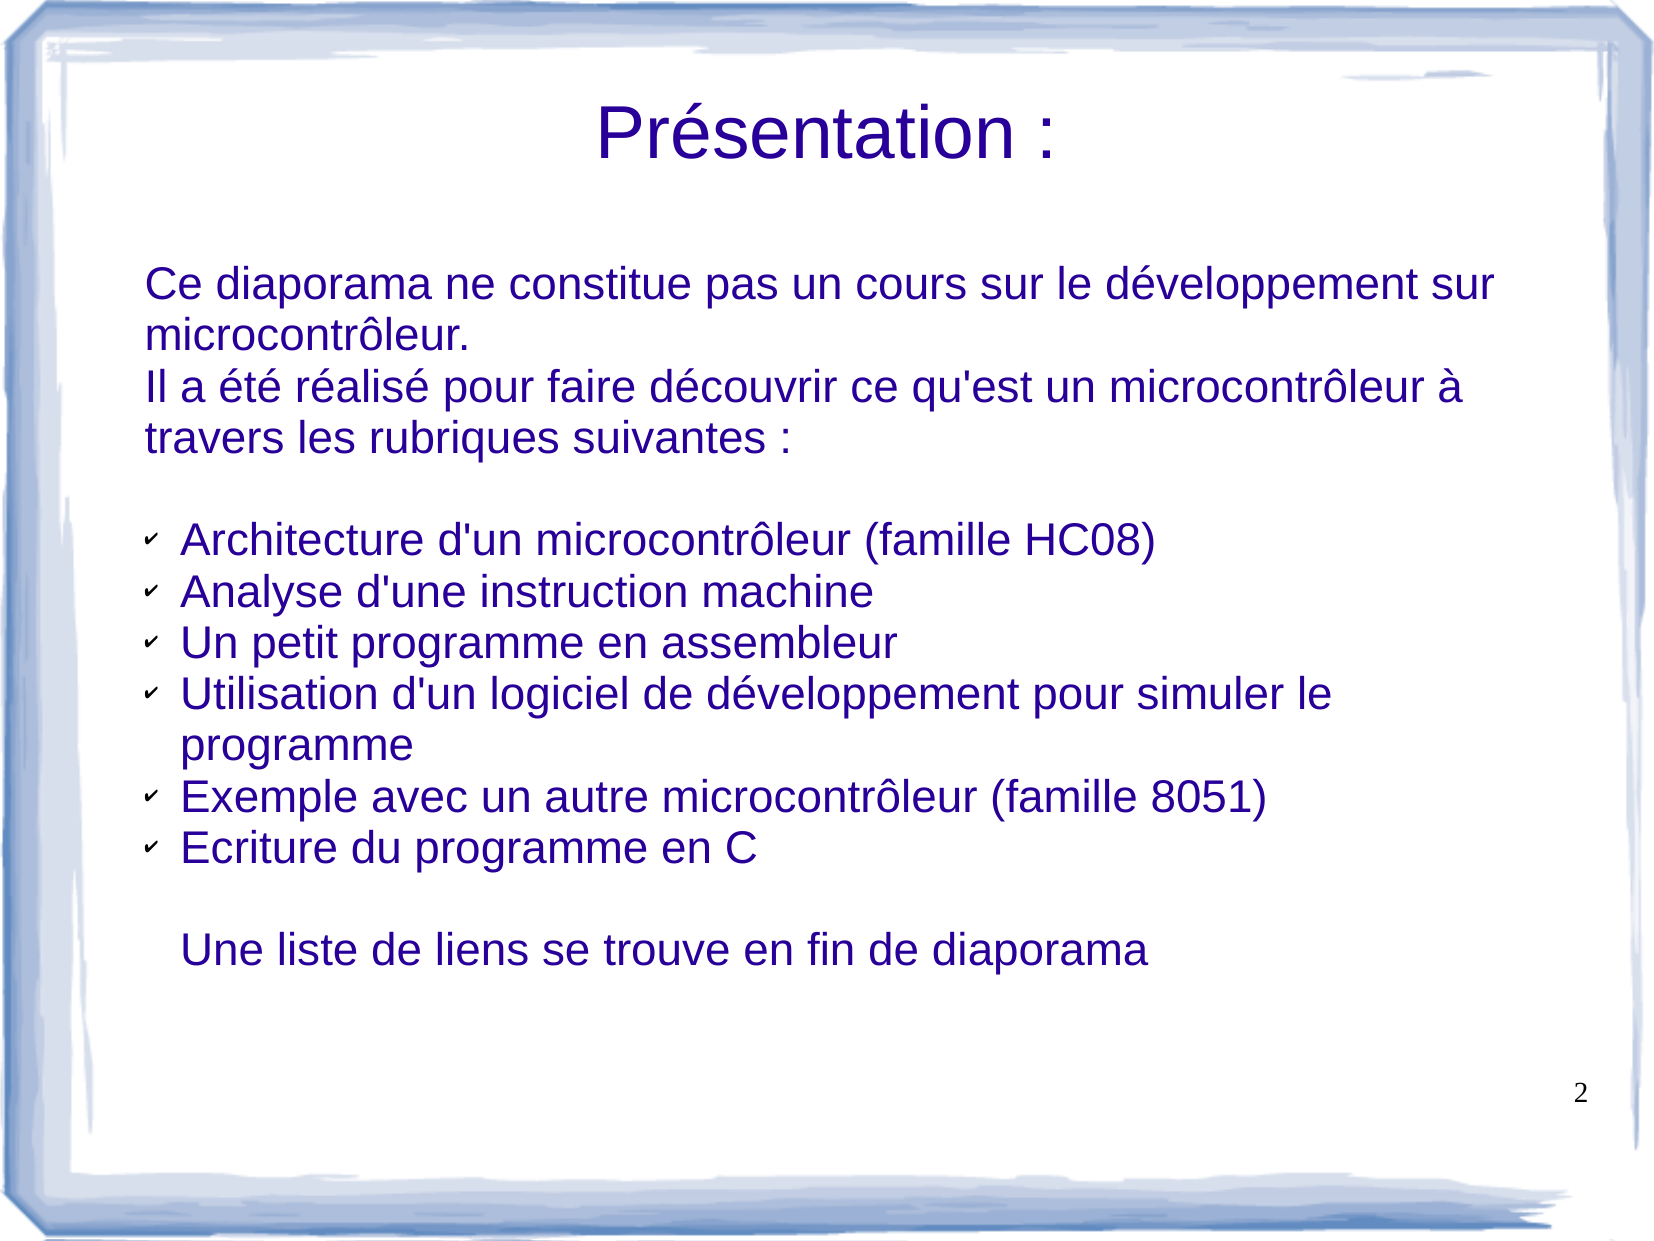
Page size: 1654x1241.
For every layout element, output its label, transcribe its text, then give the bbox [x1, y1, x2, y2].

picture [0, 0, 1654, 1241]
text_box Présentation : Ce diaporama ne constitue pas un cours sur le développement sur microcontrôleur. Il a été réalisé pour faire découvrir ce qu'est un microcontrôleur à travers les rubriques suivantes : Architecture d'un microcontrôleur (famille HC08) Analyse d'une instruction machine Un petit programme en assembleur Utilisation d'un logiciel de développement pour simuler le programme Exemple avec un autre microcontrôleur (famille 8051) Ecriture du programme en C Une liste de liens se trouve en fin de diaporama [129, 82, 1524, 1091]
title [82, 49, 1571, 257]
